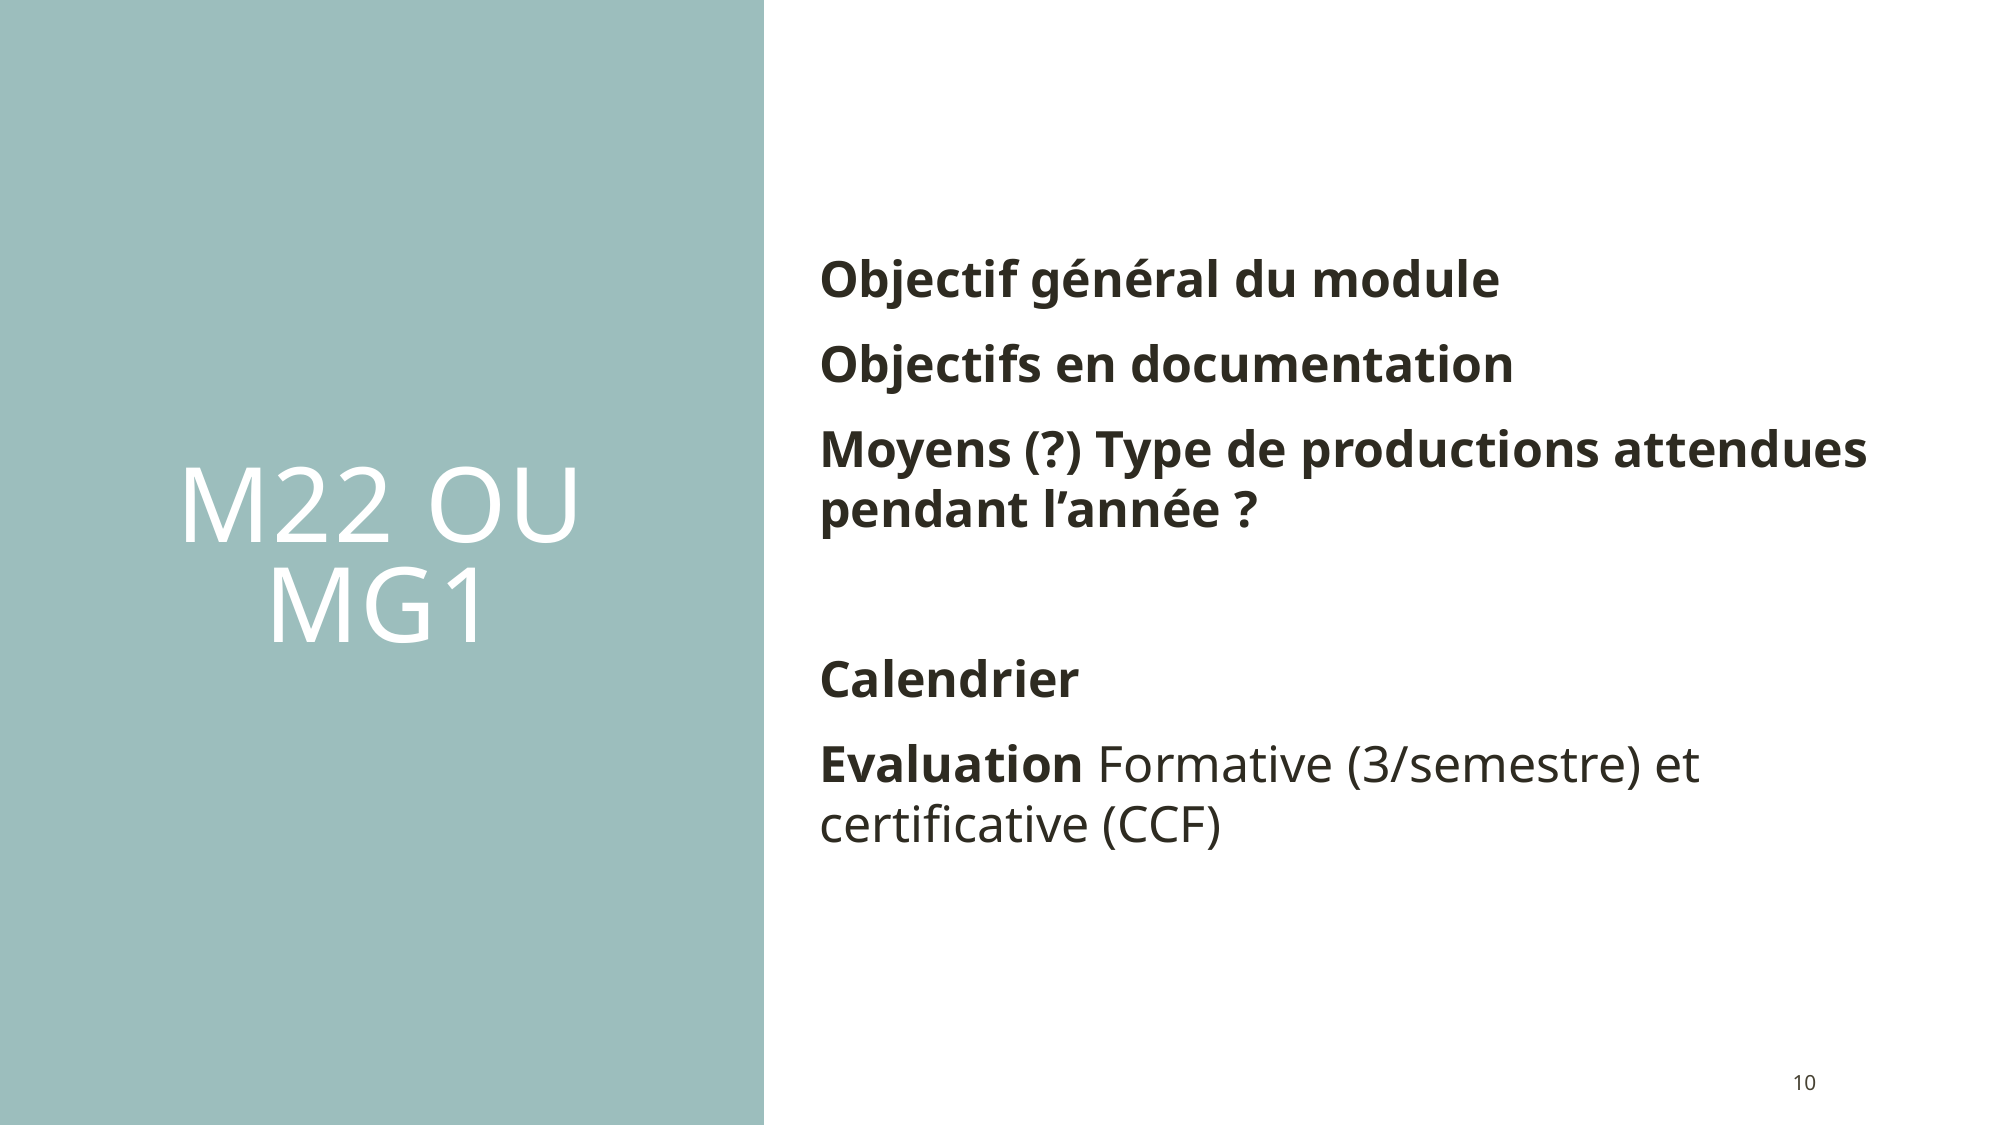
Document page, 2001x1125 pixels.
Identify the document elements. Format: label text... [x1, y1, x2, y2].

list Objectif général du module Objectifs en documentation Moyens (?) Type de productions attendues pendant l’année ? Calendrier Evaluation Formative (3/semestre) et certificative (CCF) [811, 37, 1979, 1062]
title M22 ou MG1 [110, 131, 653, 994]
text_box [0, 0, 2000, 1125]
text_box 10 [1777, 1061, 1938, 1107]
